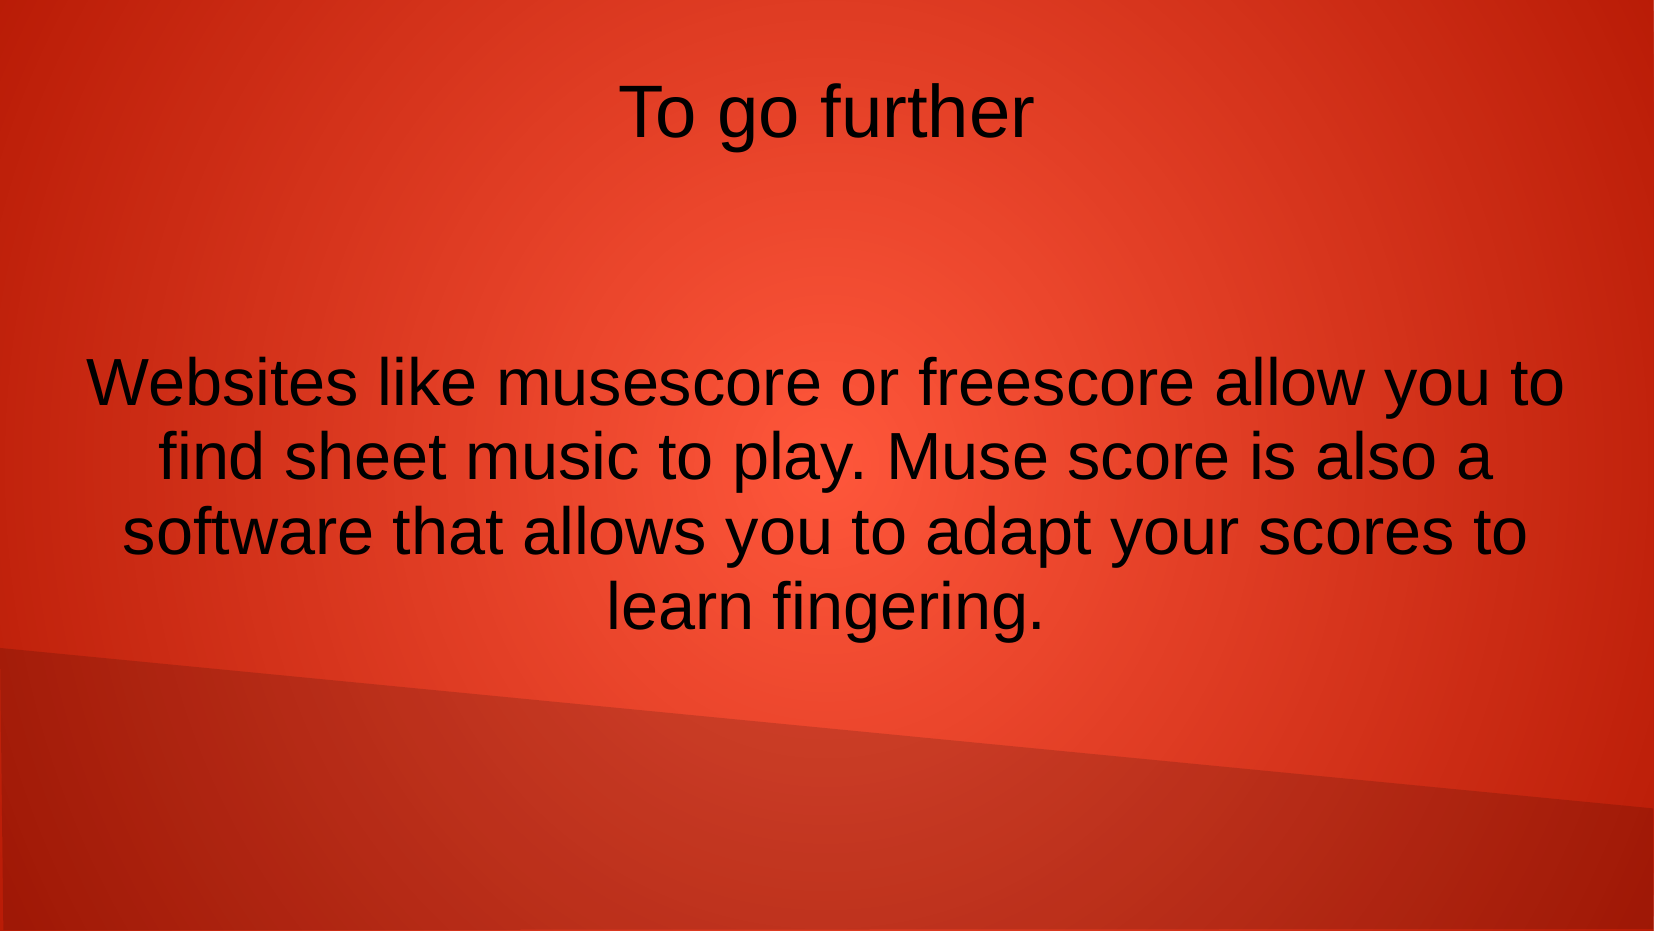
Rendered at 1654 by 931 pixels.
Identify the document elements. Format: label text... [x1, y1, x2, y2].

title To go further [82, 35, 1571, 189]
subtitle Websites like musescore or freescore allow you to find sheet music to play. Muse score is also a software that allows you to adapt your scores to learn fingering. [82, 224, 1571, 764]
